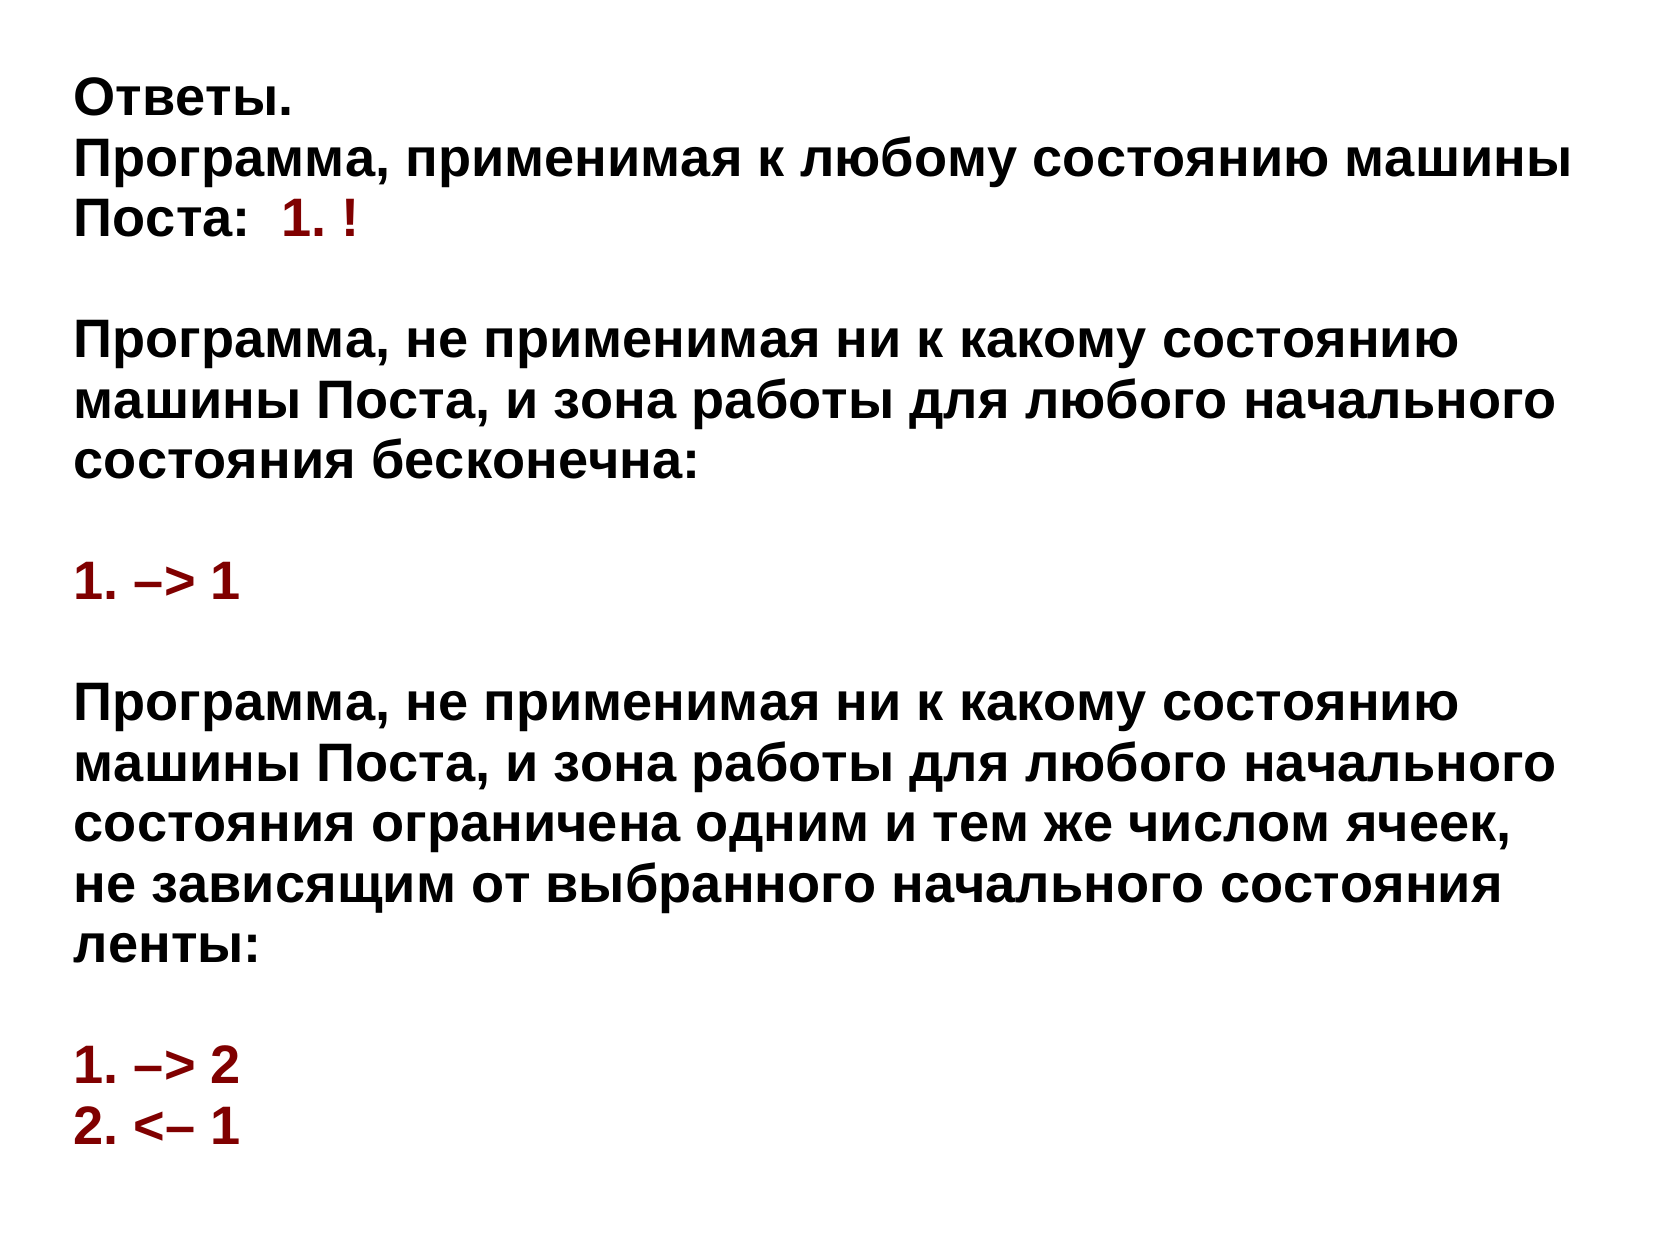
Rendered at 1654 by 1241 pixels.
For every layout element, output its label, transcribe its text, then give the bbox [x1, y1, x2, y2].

text_box [59, 590, 237, 662]
text_box Ответы. Программа, применимая к любому состоянию машины Поста: 1. ! Программа, не применимая ни к какому состоянию машины Поста, и зона работы для любого начального состояния бесконечна: 1. –> 1 Программа, не применимая ни к какому состоянию машины Поста, и зона работы для любого начального состояния ограничена одним и тем же числом ячеек, не зависящим от выбранного начального состояния ленты: 1. –> 2 2. <– 1 [59, 59, 1595, 1191]
